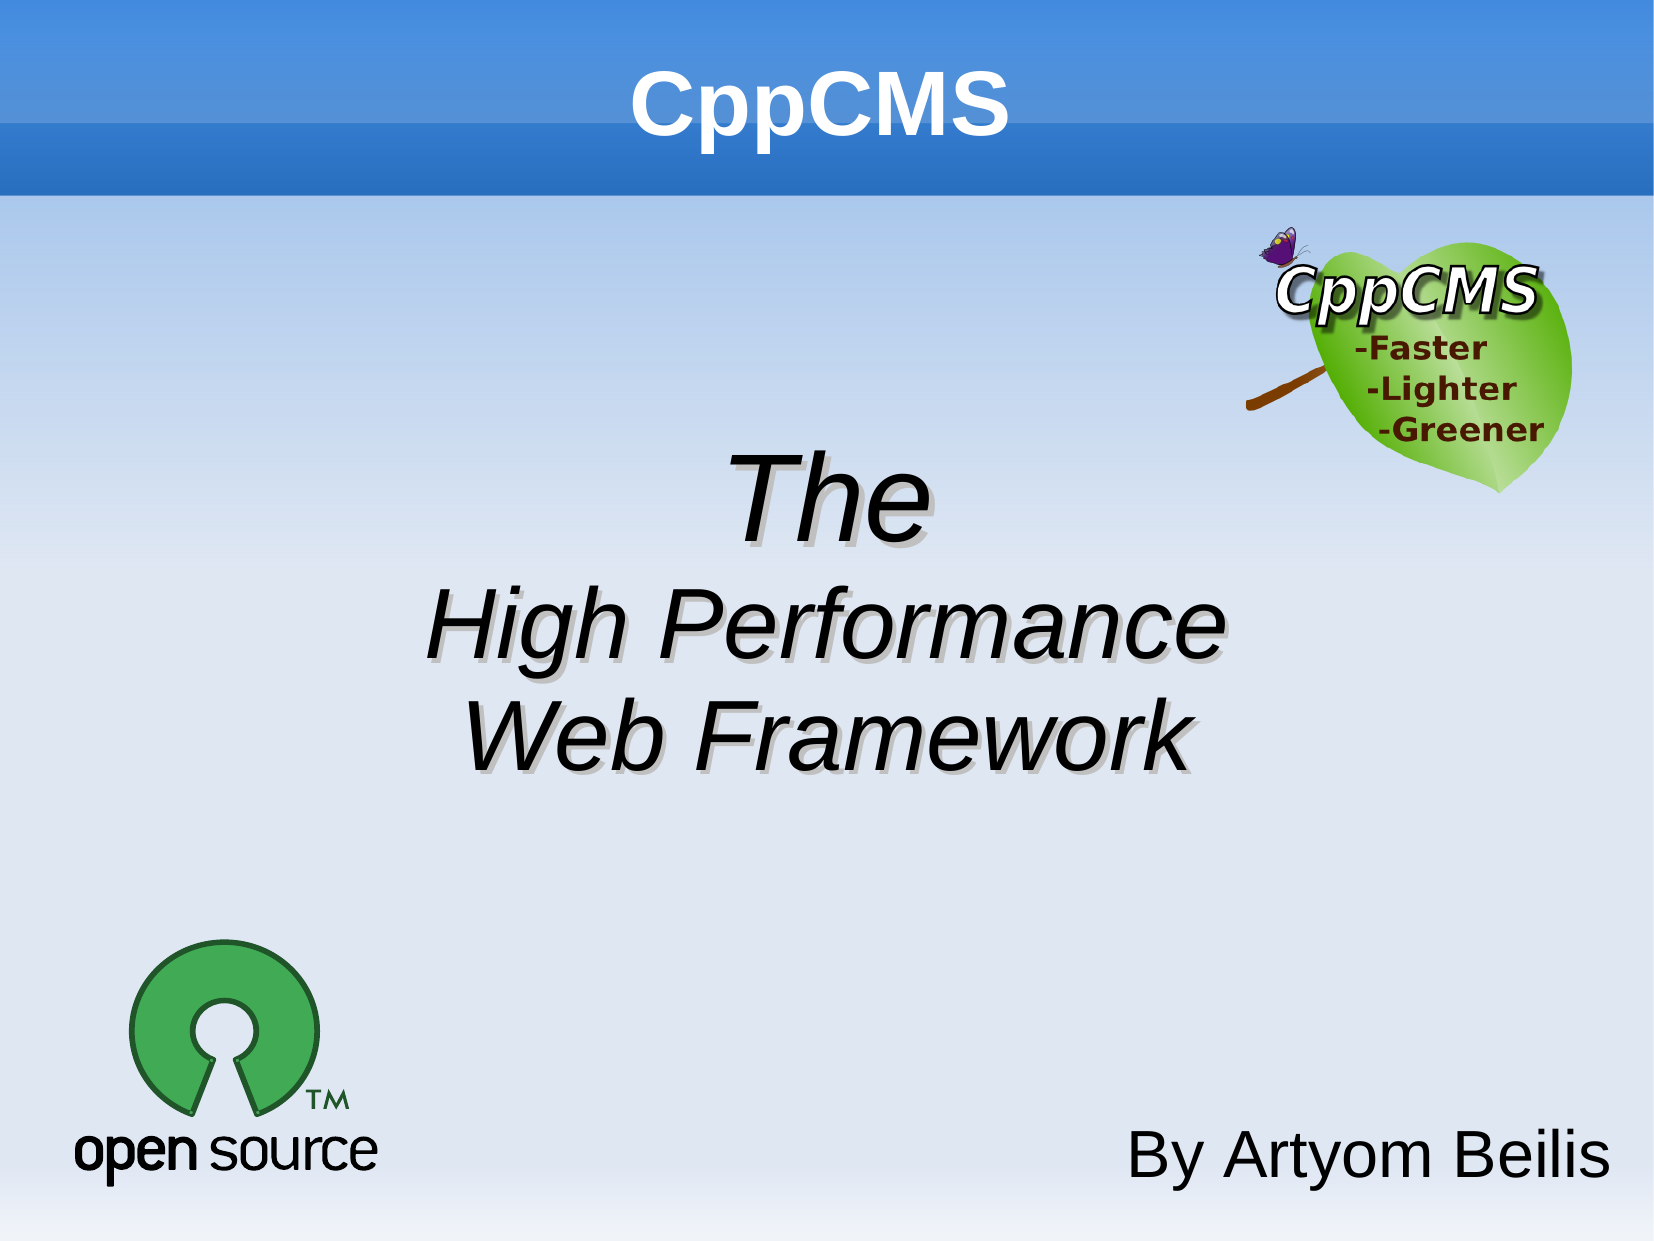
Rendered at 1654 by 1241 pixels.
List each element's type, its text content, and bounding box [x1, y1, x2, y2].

text_box By Artyom Beilis [1112, 1110, 1628, 1200]
subtitle The High Performance Web Framework [82, 290, 1571, 931]
title CppCMS [76, 0, 1565, 208]
picture [0, 0, 1654, 1241]
